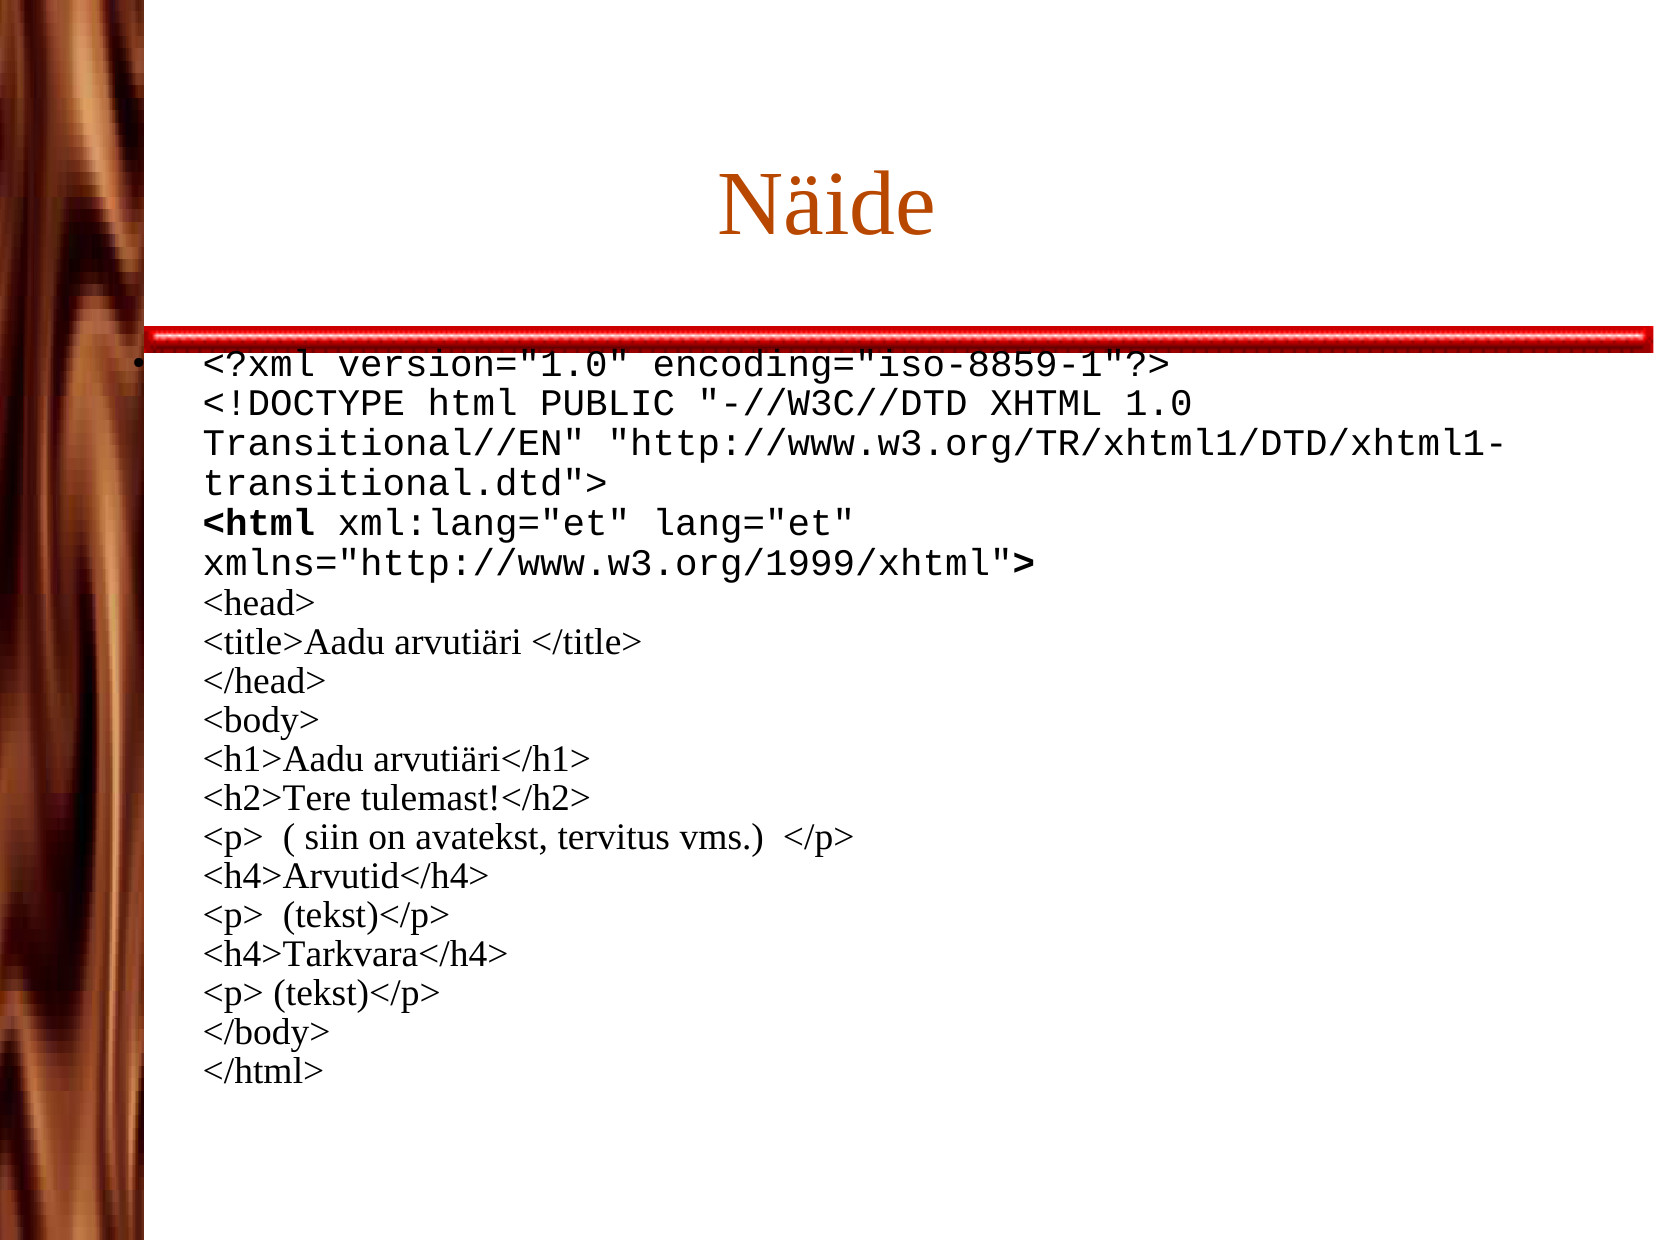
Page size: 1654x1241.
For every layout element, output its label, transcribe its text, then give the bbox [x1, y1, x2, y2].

list <?xml version="1.0" encoding="iso-8859-1"?> <!DOCTYPE html PUBLIC "-//W3C//DTD XHTML 1.0 Transitional//EN" "http://www.w3.org/TR/xhtml1/DTD/xhtml1-transitional.dtd"> <html xml:lang="et" lang="et" xmlns="http://www.w3.org/1999/xhtml"> <head> <title>Aadu arvutiäri </title> </head> <body> <h1>Aadu arvutiäri</h1> <h2>Tere tulemast!</h2> <p> ( siin on avatekst, tervitus vms.) </p> <h4>Arvutid</h4> <p> (tekst)</p> <h4>Tarkvara</h4> <p> (tekst)</p> </body> </html> [121, 344, 1533, 1200]
picture [0, 0, 1654, 1240]
title Näide [121, 100, 1533, 312]
